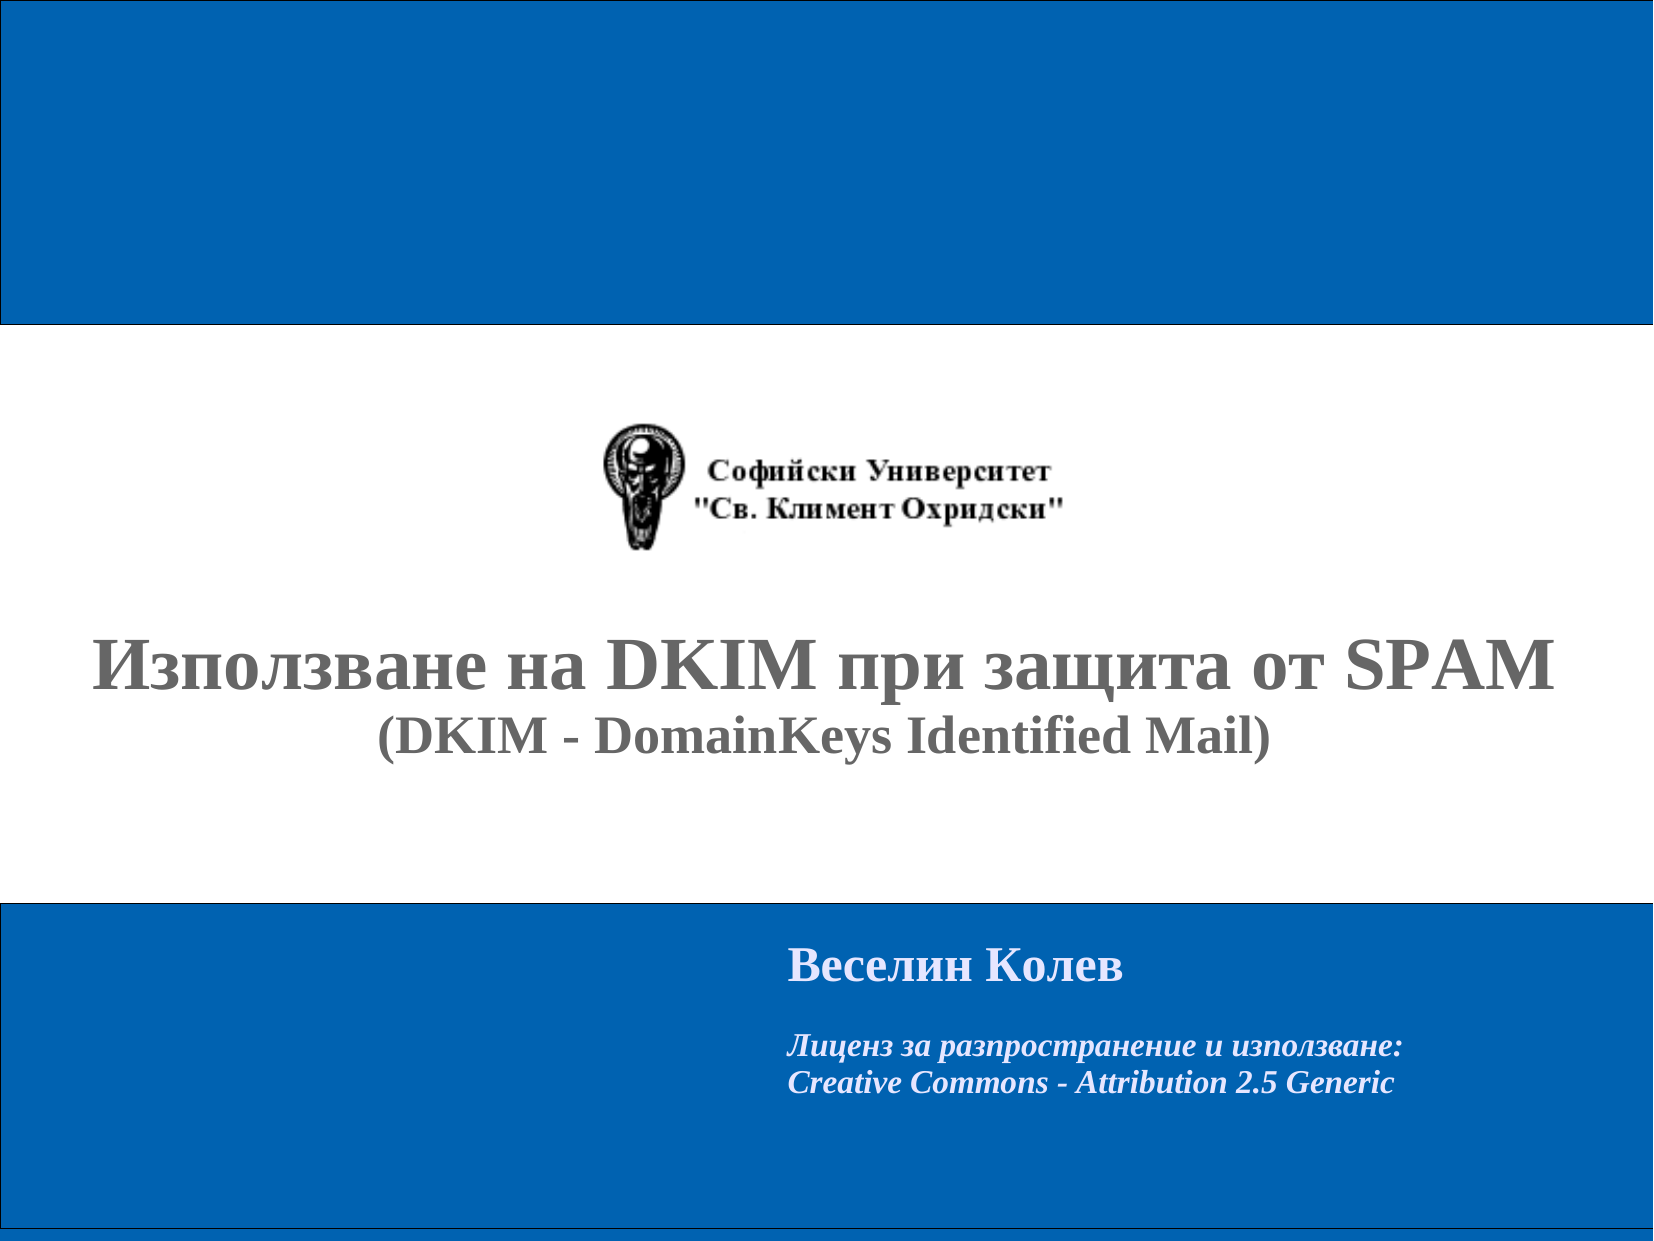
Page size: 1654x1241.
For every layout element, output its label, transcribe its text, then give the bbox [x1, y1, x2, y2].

title Използване на DKIM при защита от SPAM (DKIM - DomainKeys Identified Mail) [37, 596, 1613, 792]
picture [600, 412, 1071, 561]
text_box Веселин Колев [787, 936, 1121, 1013]
text_box [0, 903, 1653, 1229]
text_box [0, 0, 1653, 325]
text_box Лиценз за разпространение и използване: Creative Commons - Attribution 2.5 Generic [787, 1026, 1423, 1126]
